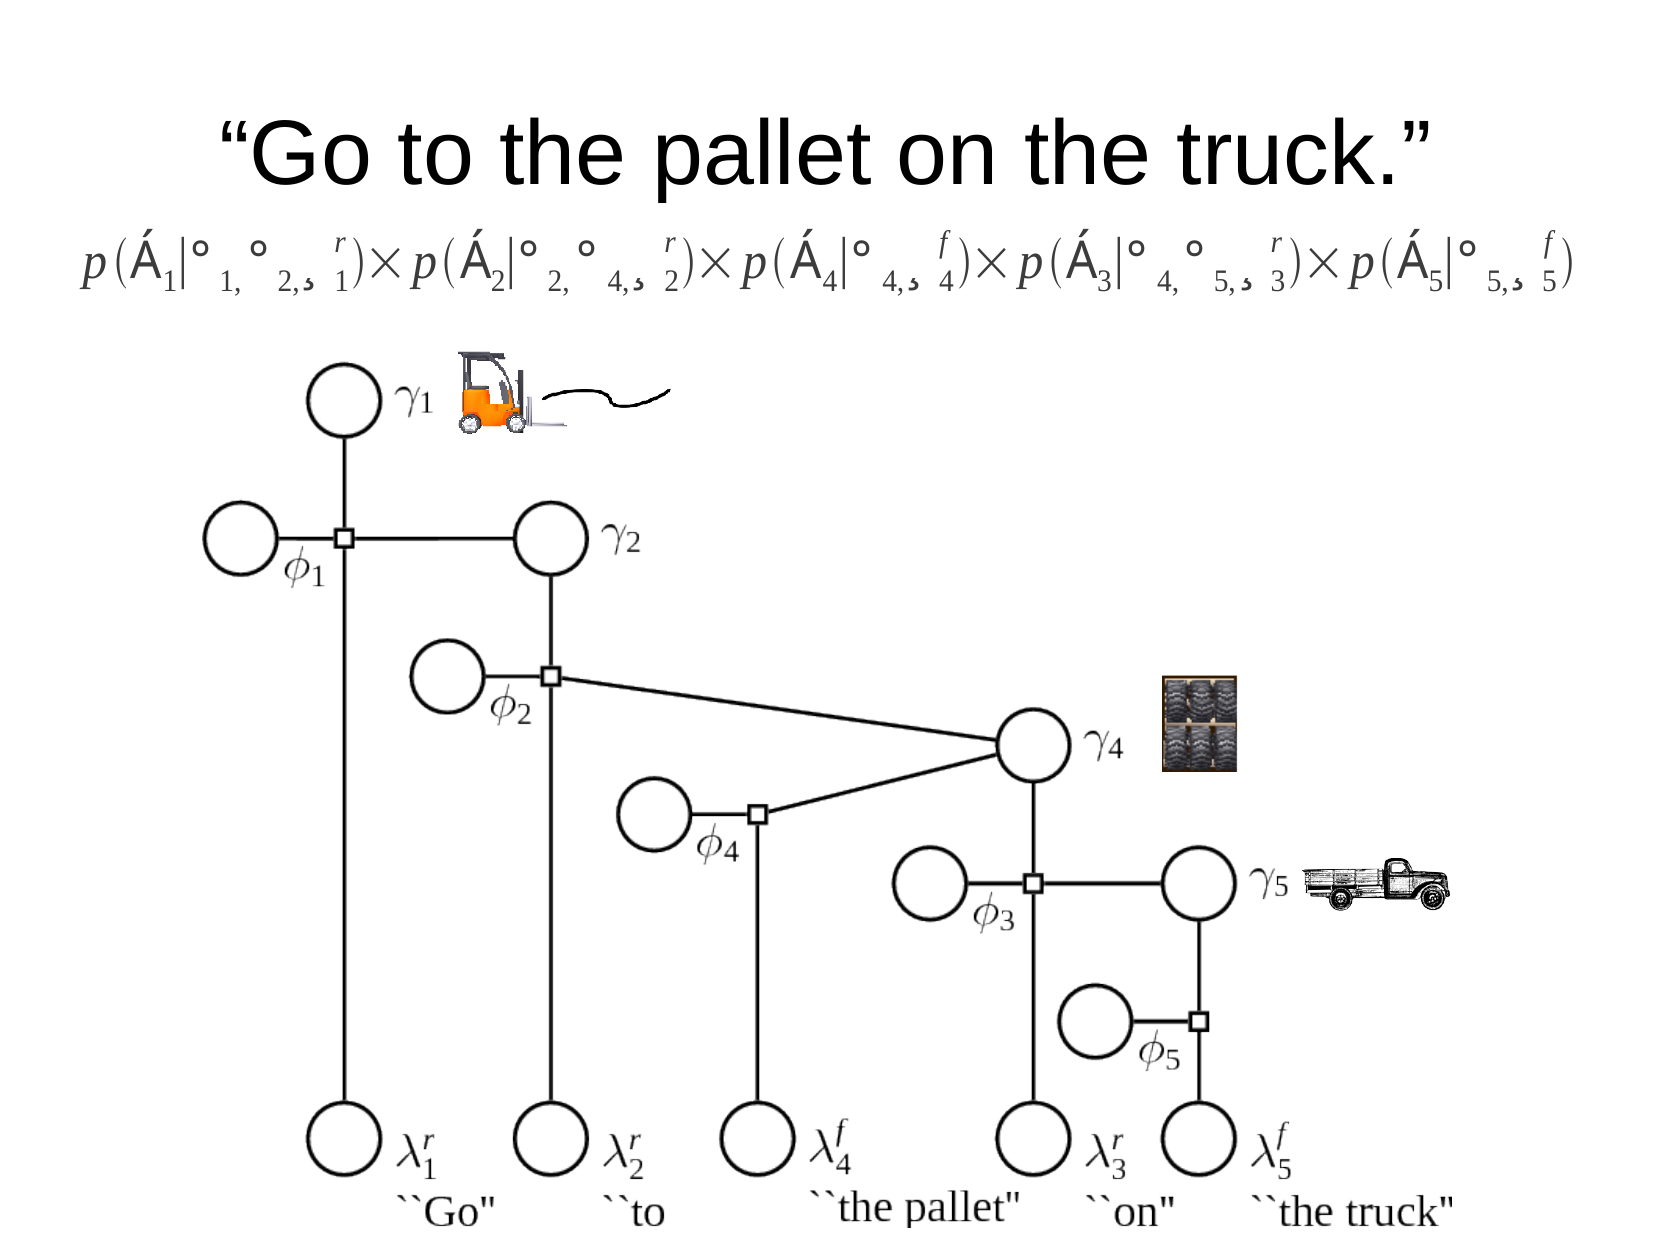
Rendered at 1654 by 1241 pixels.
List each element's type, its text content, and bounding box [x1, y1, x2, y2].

title “Go to the pallet on the truck.” [82, 49, 1571, 225]
chart [71, 225, 1582, 298]
picture [202, 348, 1452, 1228]
